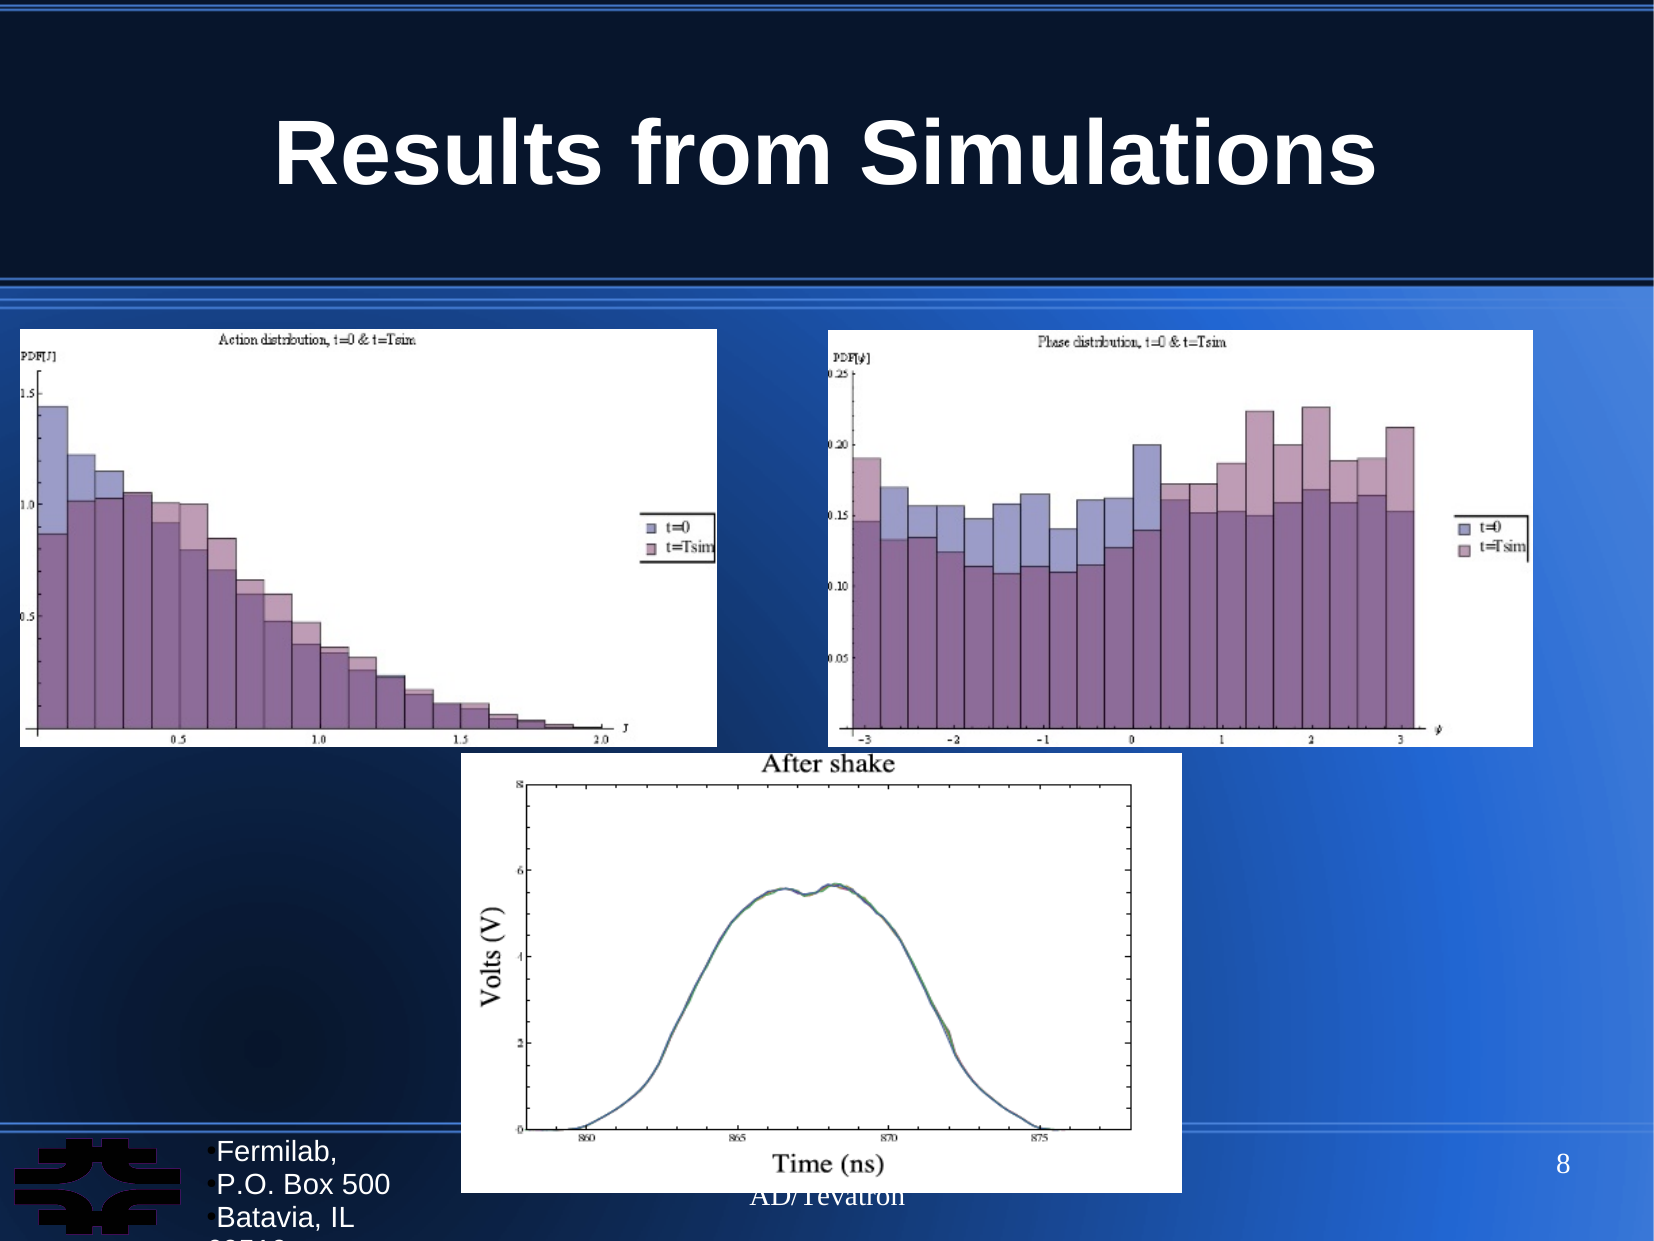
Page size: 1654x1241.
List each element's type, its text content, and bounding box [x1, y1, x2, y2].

title Results from Simulations [82, 49, 1571, 257]
picture [0, 0, 1654, 1241]
